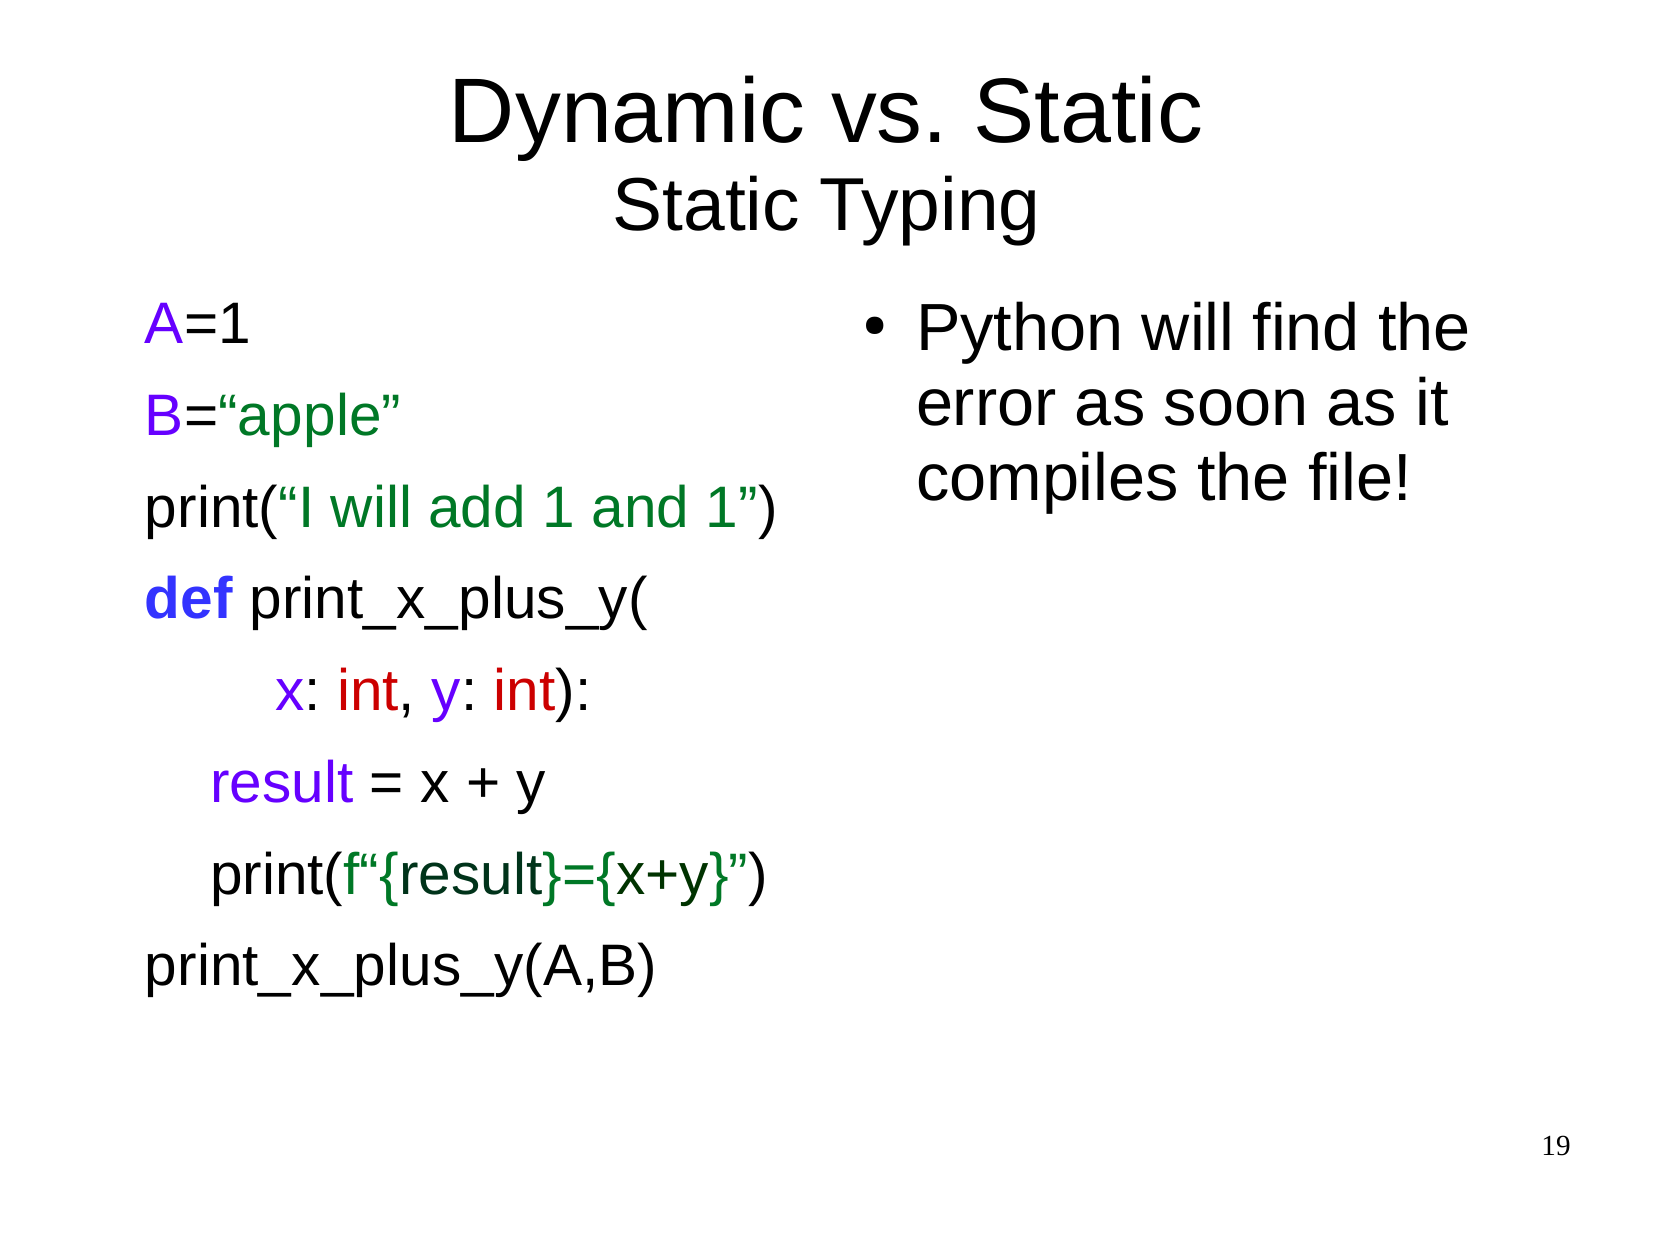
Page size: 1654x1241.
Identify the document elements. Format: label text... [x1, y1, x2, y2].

title Dynamic vs. Static Static Typing [82, 49, 1571, 257]
list Python will find the error as soon as it compiles the file! [845, 290, 1572, 1010]
list A=1 B=“apple” print(“I will add 1 and 1”) def print_x_plus_y( x: int, y: int): result = x + y print(f“{result}={x+y}”) print_x_plus_y(A,B) [82, 290, 809, 1010]
